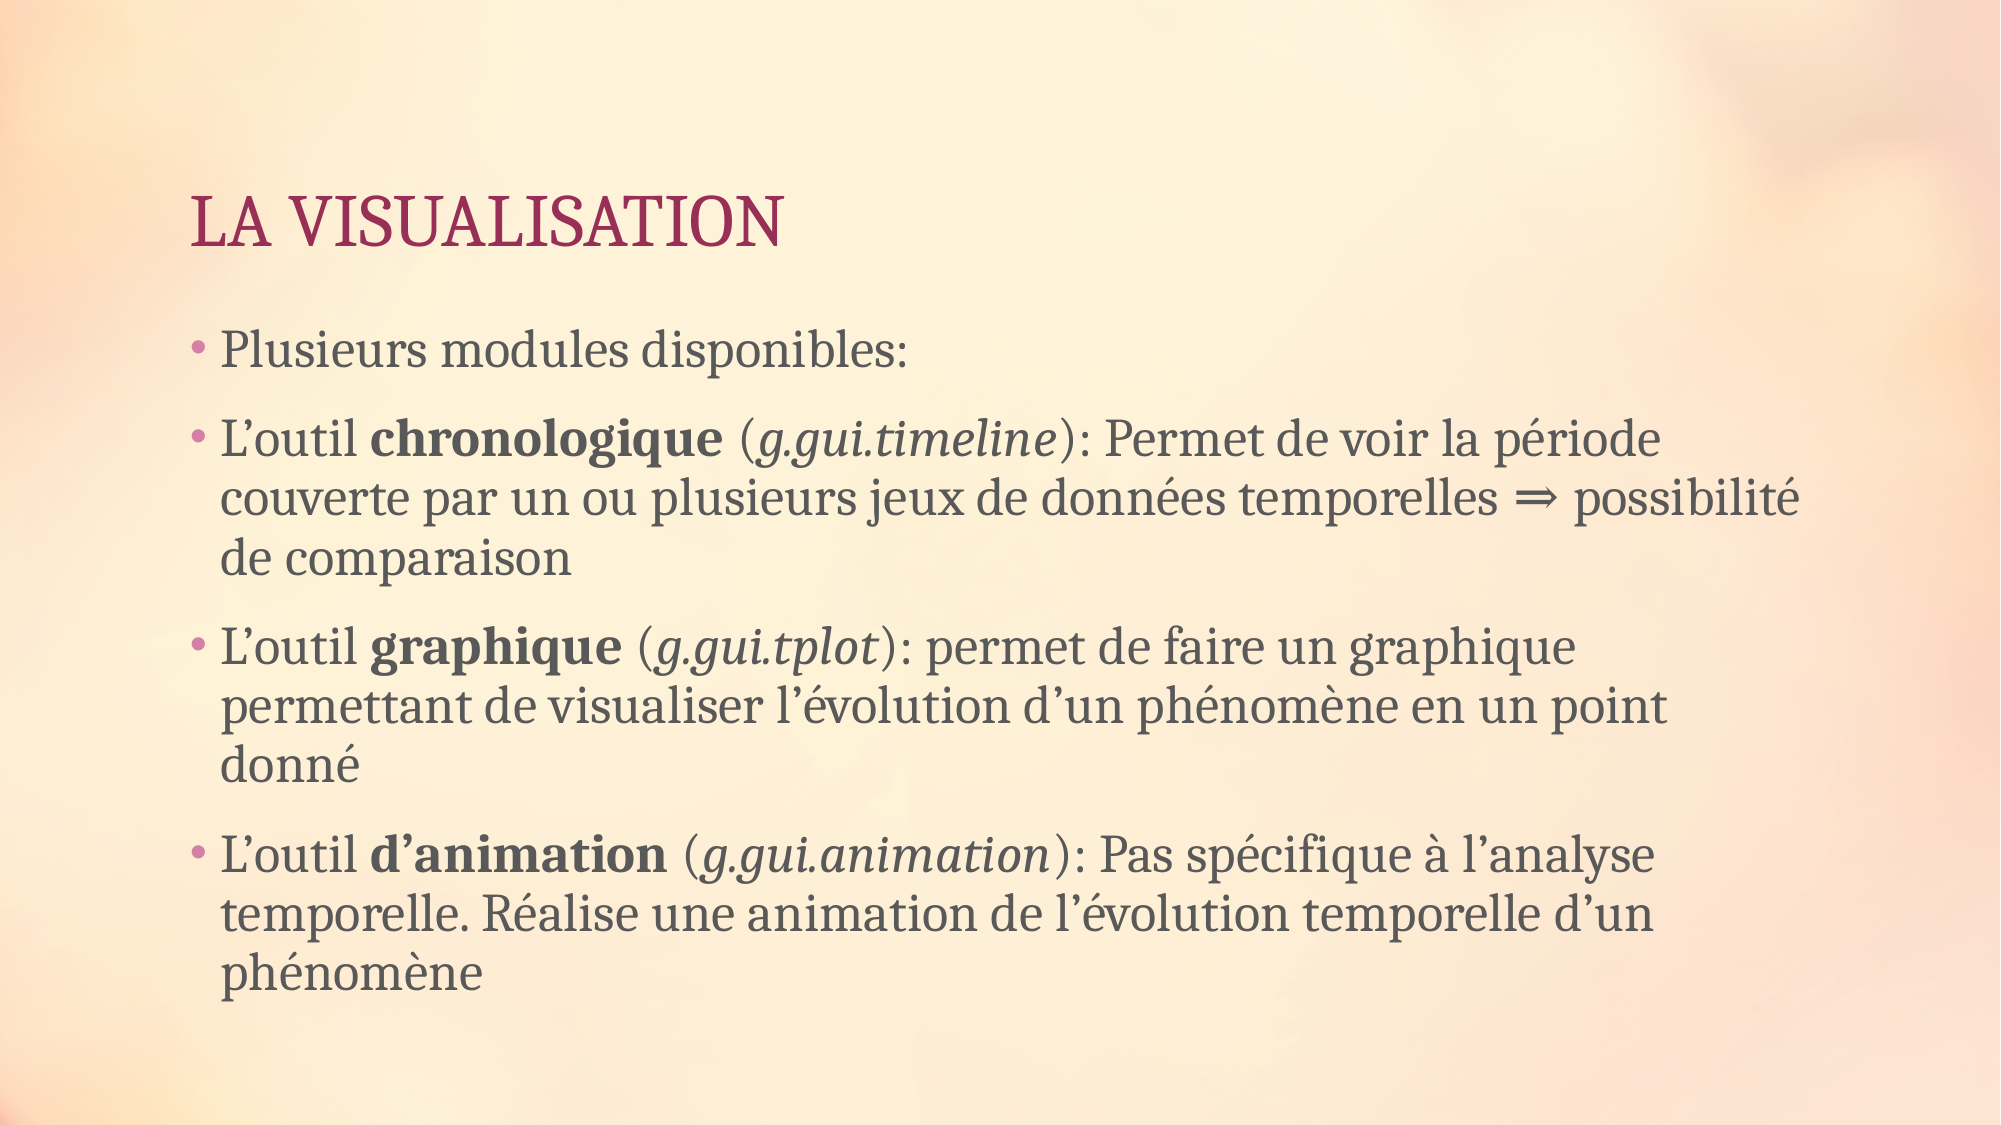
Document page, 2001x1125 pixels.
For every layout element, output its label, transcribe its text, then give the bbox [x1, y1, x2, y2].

picture [0, 0, 2001, 1125]
title LA VISUALISATION [174, 75, 1825, 271]
list Plusieurs modules disponibles: L’outil chronologique (g.gui.timeline): Permet de voir la période couverte par un ou plusieurs jeux de données temporelles ⇒ possibilité de comparaison L’outil graphique (g.gui.tplot): permet de faire un graphique permettant de visualiser l’évolution d’un phénomène en un point donné L’outil d’animation (g.gui.animation): Pas spécifique à l’analyse temporelle. Réalise une animation de l’évolution temporelle d’un phénomène [174, 312, 1825, 1013]
